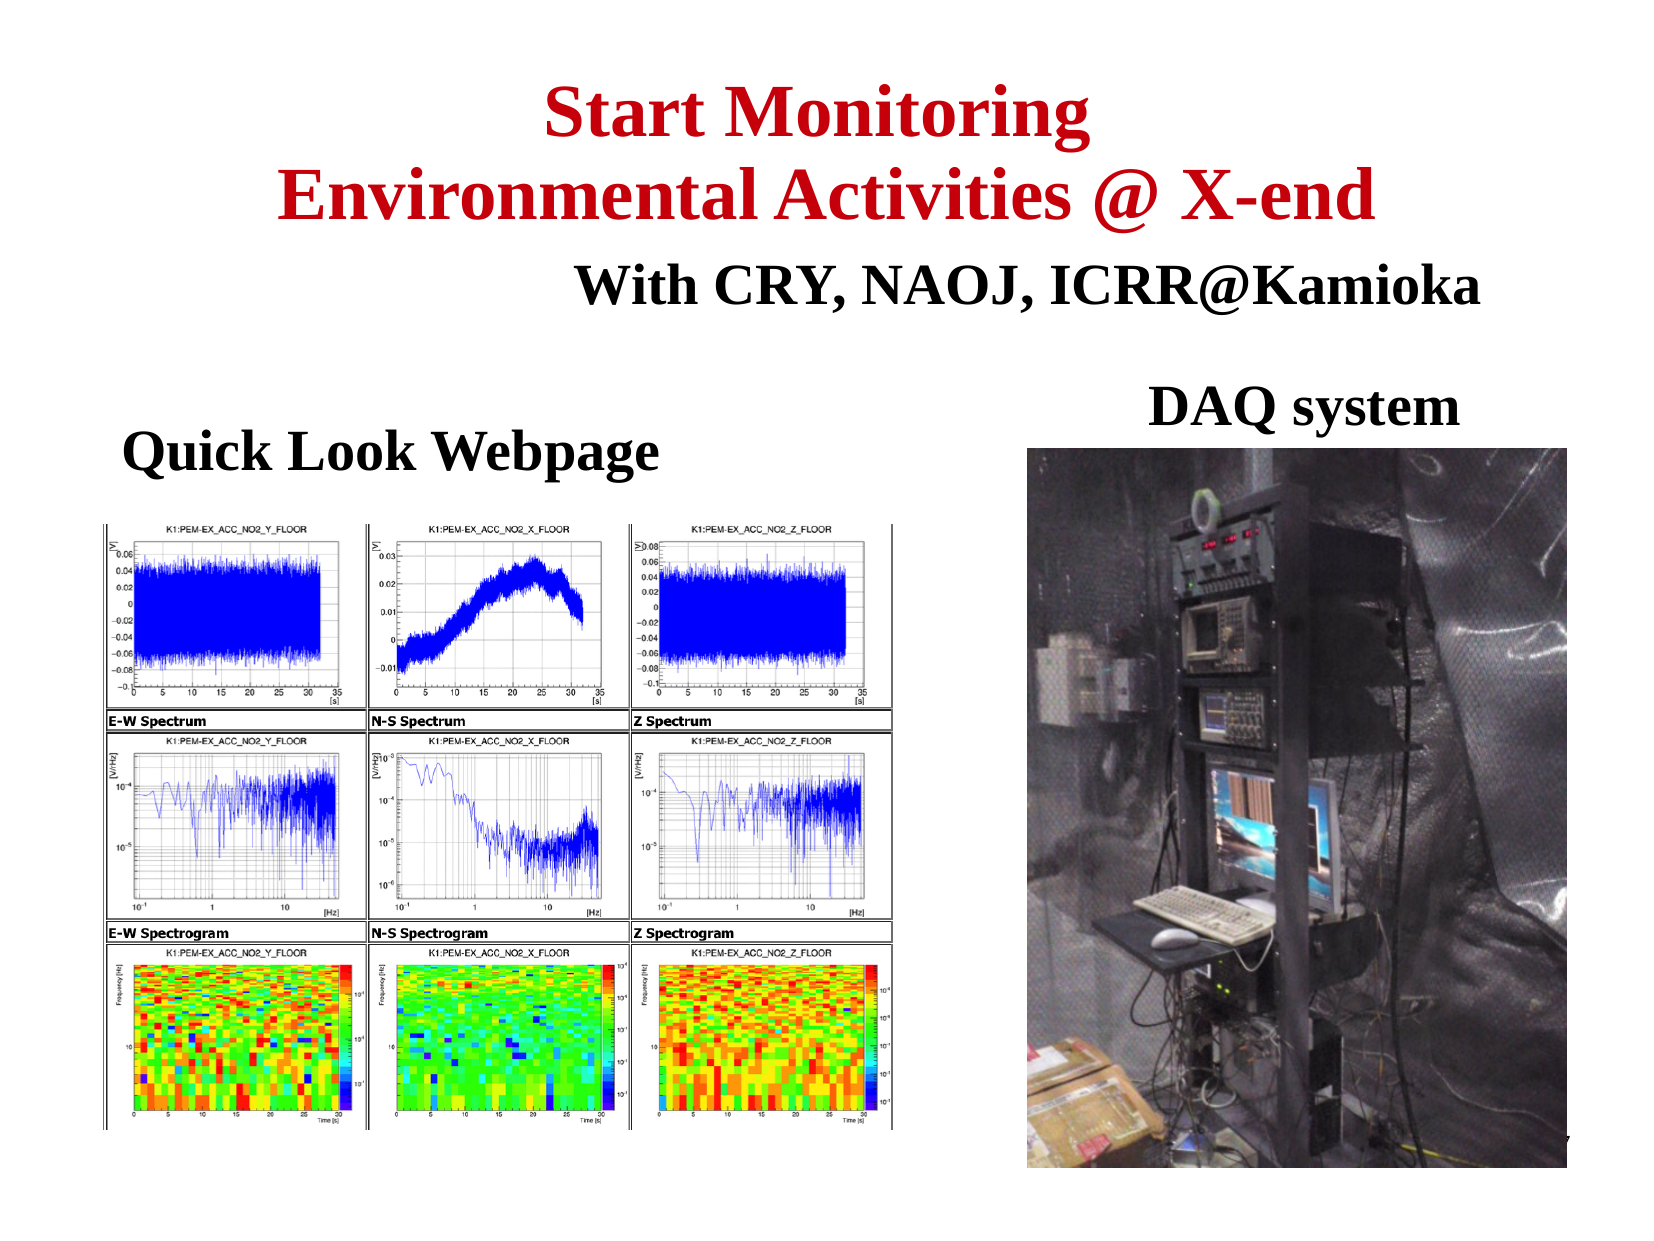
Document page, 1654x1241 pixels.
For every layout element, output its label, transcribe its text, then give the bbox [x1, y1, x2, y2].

picture [100, 519, 898, 1130]
picture [1027, 448, 1567, 1169]
text_box Quick Look Webpage [106, 411, 851, 485]
text_box DAQ system [1133, 366, 1512, 440]
title Start Monitoring Environmental Activities @ X-end [82, 49, 1571, 257]
text_box With CRY, NAOJ, ICRR@Kamioka [559, 245, 1540, 352]
